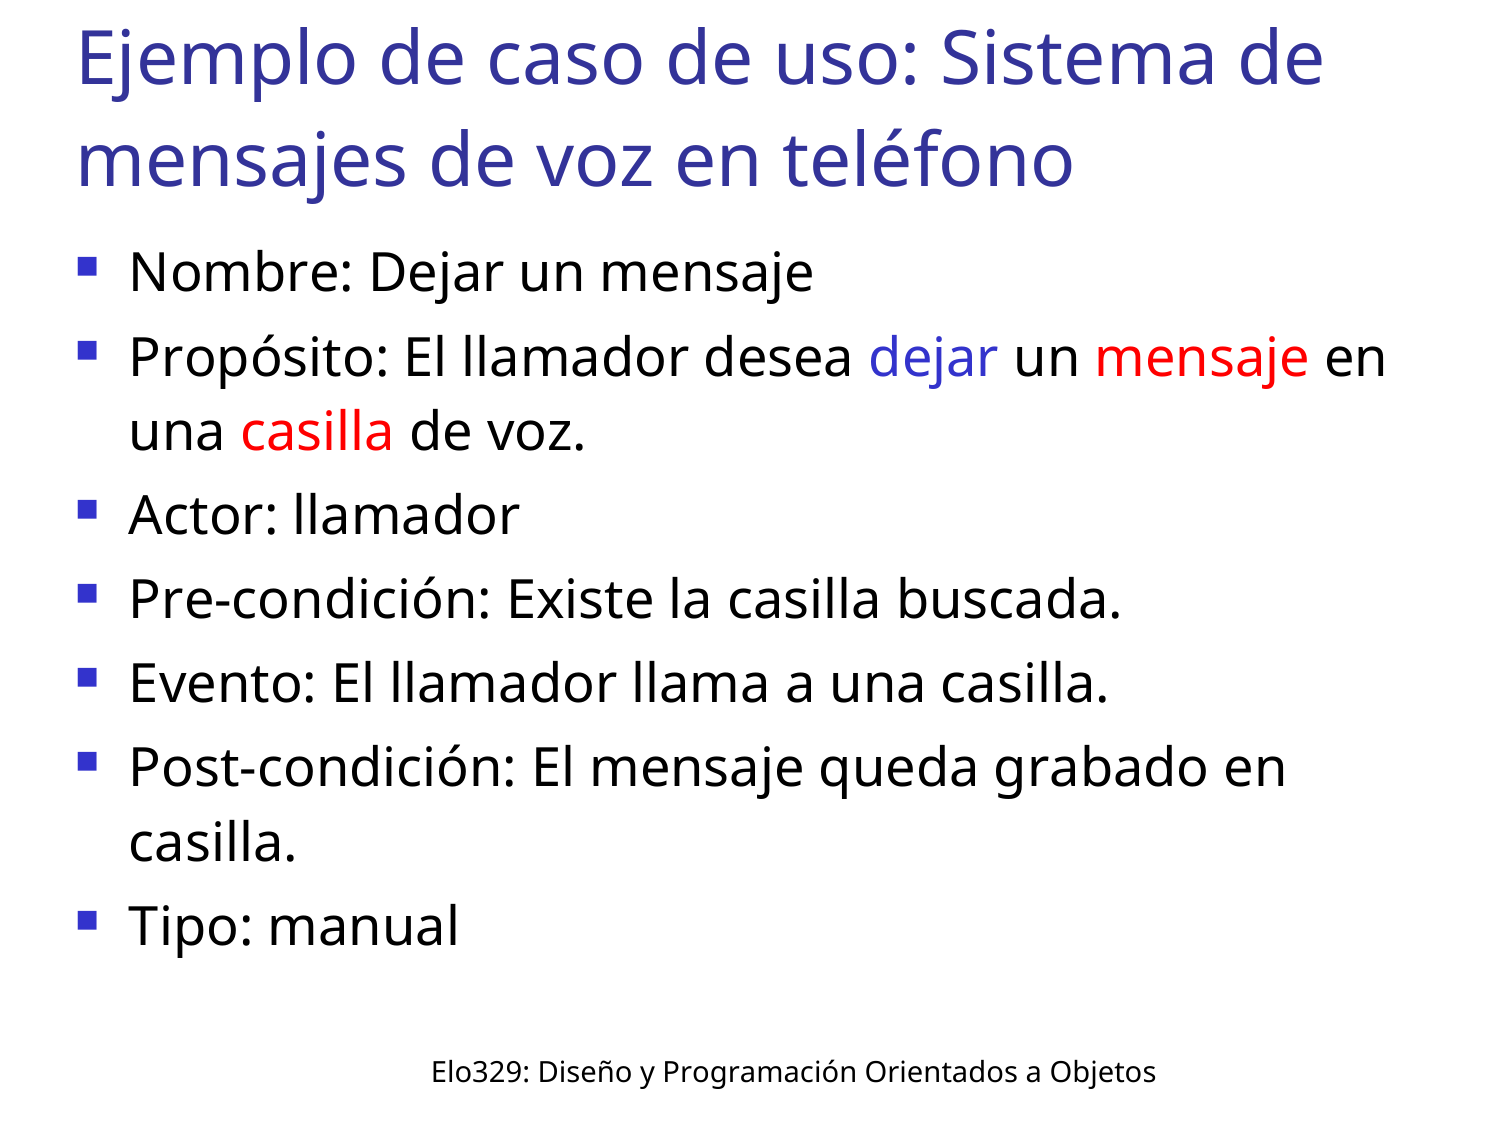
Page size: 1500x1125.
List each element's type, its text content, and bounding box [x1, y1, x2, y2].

title Ejemplo de caso de uso: Sistema de mensajes de voz en teléfono [75, 23, 1426, 190]
list Nombre: Dejar un mensaje Propósito: El llamador desea dejar un mensaje en una casilla de voz. Actor: llamador Pre-condición: Existe la casilla buscada. Evento: El llamador llama a una casilla. Post-condición: El mensaje queda grabado en casilla. Tipo: manual [75, 233, 1446, 1051]
